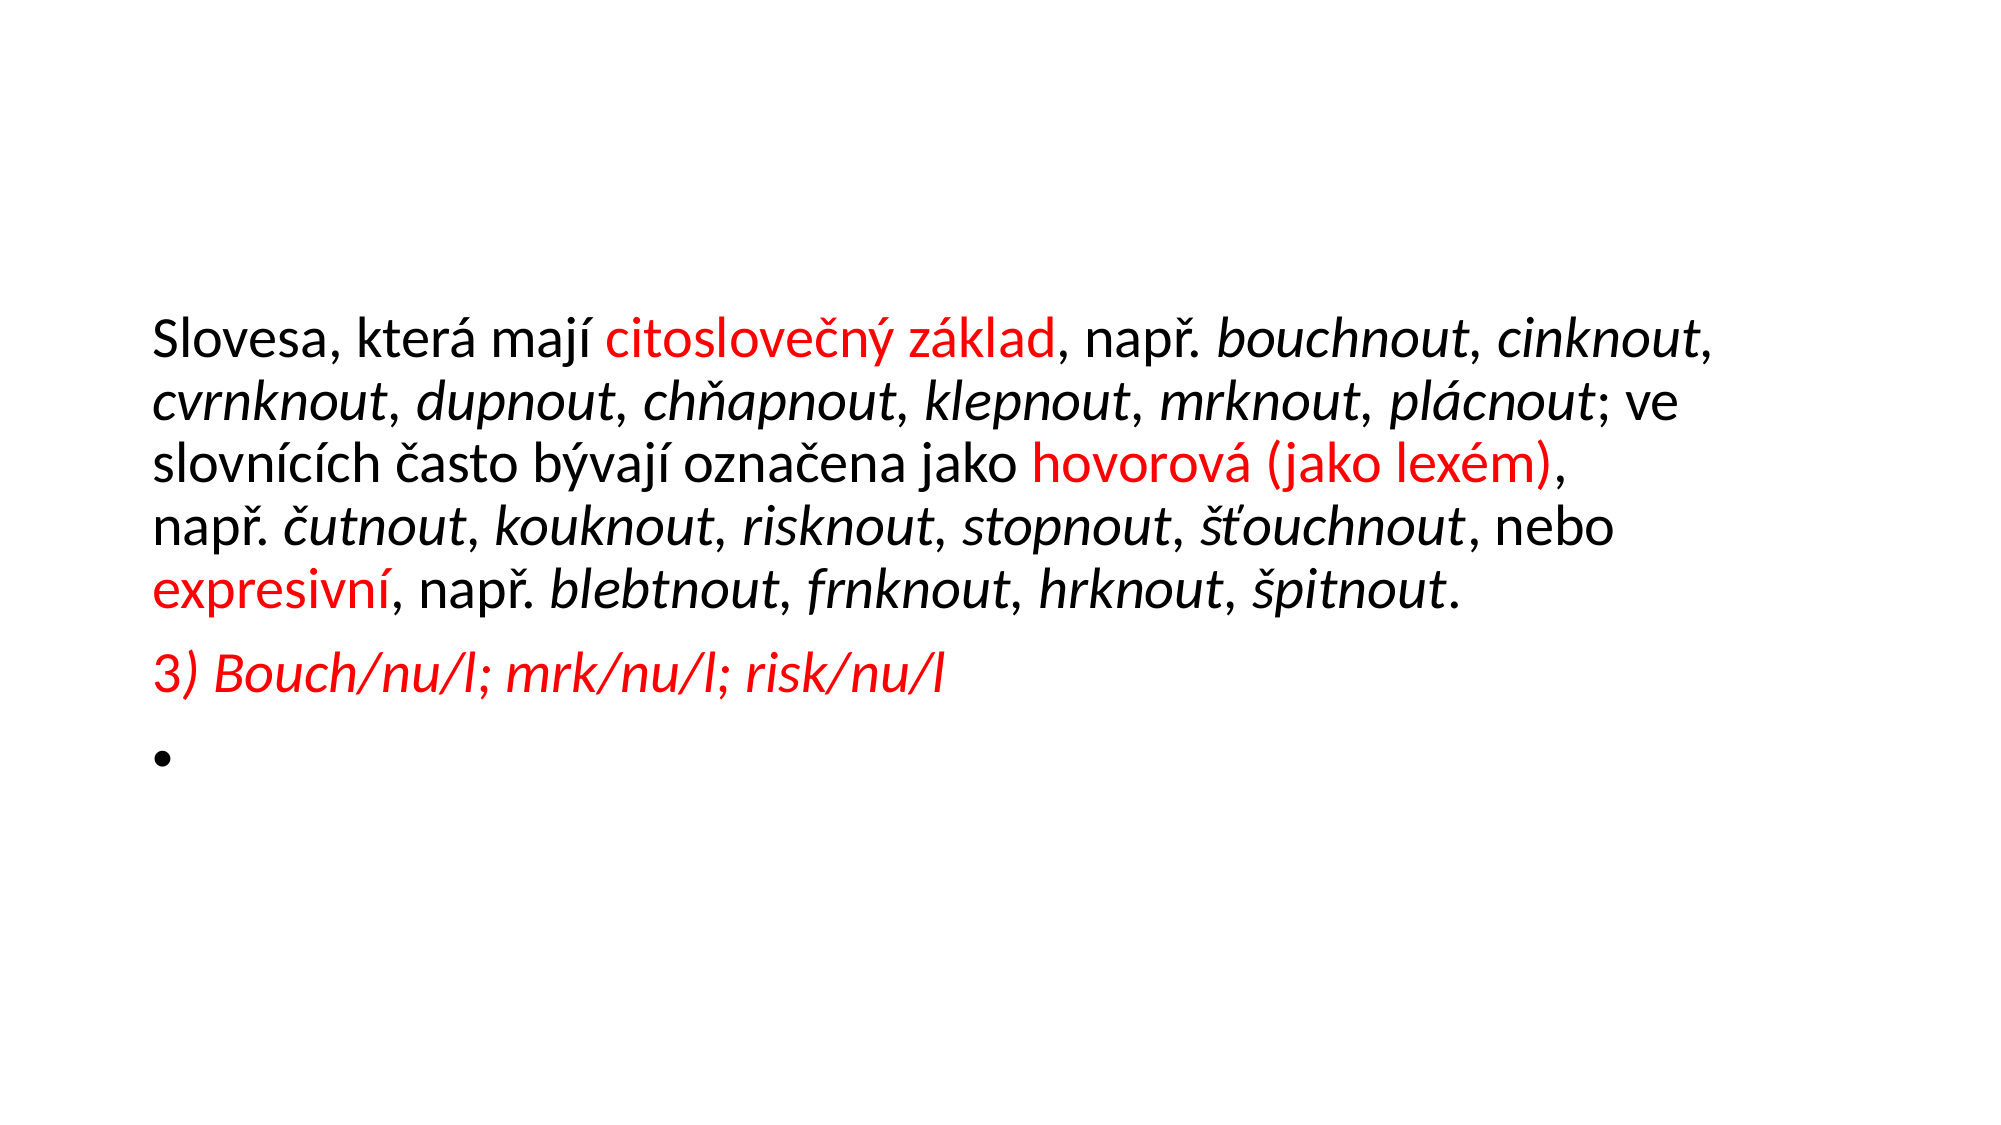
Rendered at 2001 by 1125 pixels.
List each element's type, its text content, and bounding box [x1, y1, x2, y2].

list Slovesa, která mají citoslovečný základ, např. bouchnout, cinknout, cvrnknout, dupnout, chňapnout, klepnout, mrknout, plácnout; ve slovnících často bývají označena jako hovorová (jako lexém), např. čutnout, kouknout, risknout, stopnout, šťouchnout, nebo expresivní, např. blebtnout, frnknout, hrknout, špitnout. 3) Bouch/nu/l; mrk/nu/l; risk/nu/l [137, 299, 1863, 1014]
